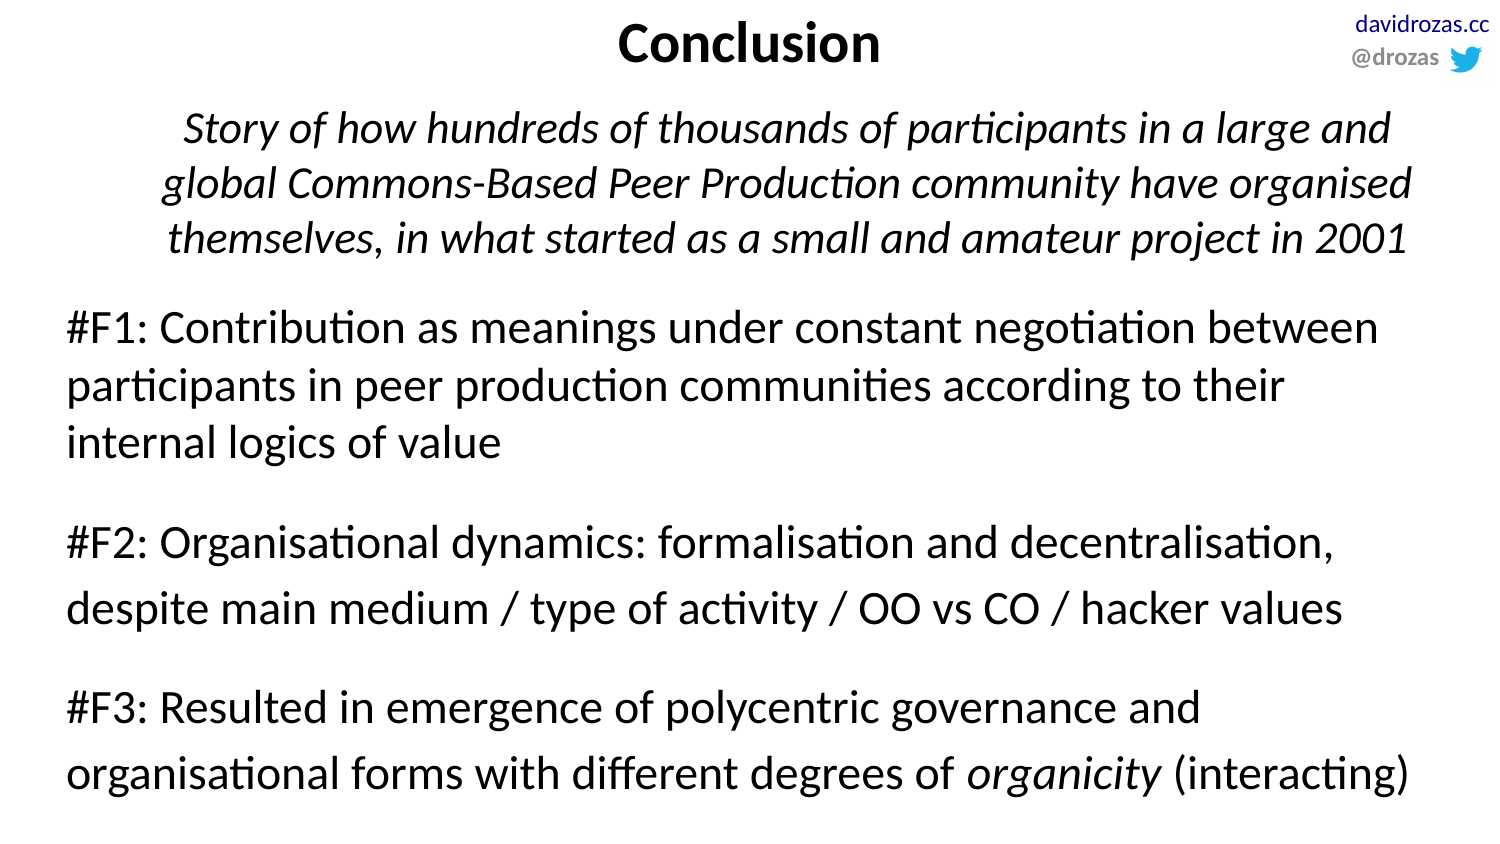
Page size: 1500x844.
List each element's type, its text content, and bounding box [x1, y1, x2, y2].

text_box @drozas [1330, 37, 1443, 73]
title Conclusion [51, 0, 1449, 82]
picture [1443, 46, 1489, 82]
list Story of how hundreds of thousands of participants in a large and global Commons-Based Peer Production community have organised themselves, in what started as a small and amateur project in 2001 #F1: Contribution as meanings under constant negotiation between participants in peer production communities according to their internal logics of value #F2: Organisational dynamics: formalisation and decentralisation, despite main medium / type of activity / OO vs CO / hacker values #F3: Resulted in emergence of polycentric governance and organisational forms with different degrees of organicity (interacting) [51, 82, 1449, 644]
text_box davidrozas.cc [1340, 5, 1500, 46]
